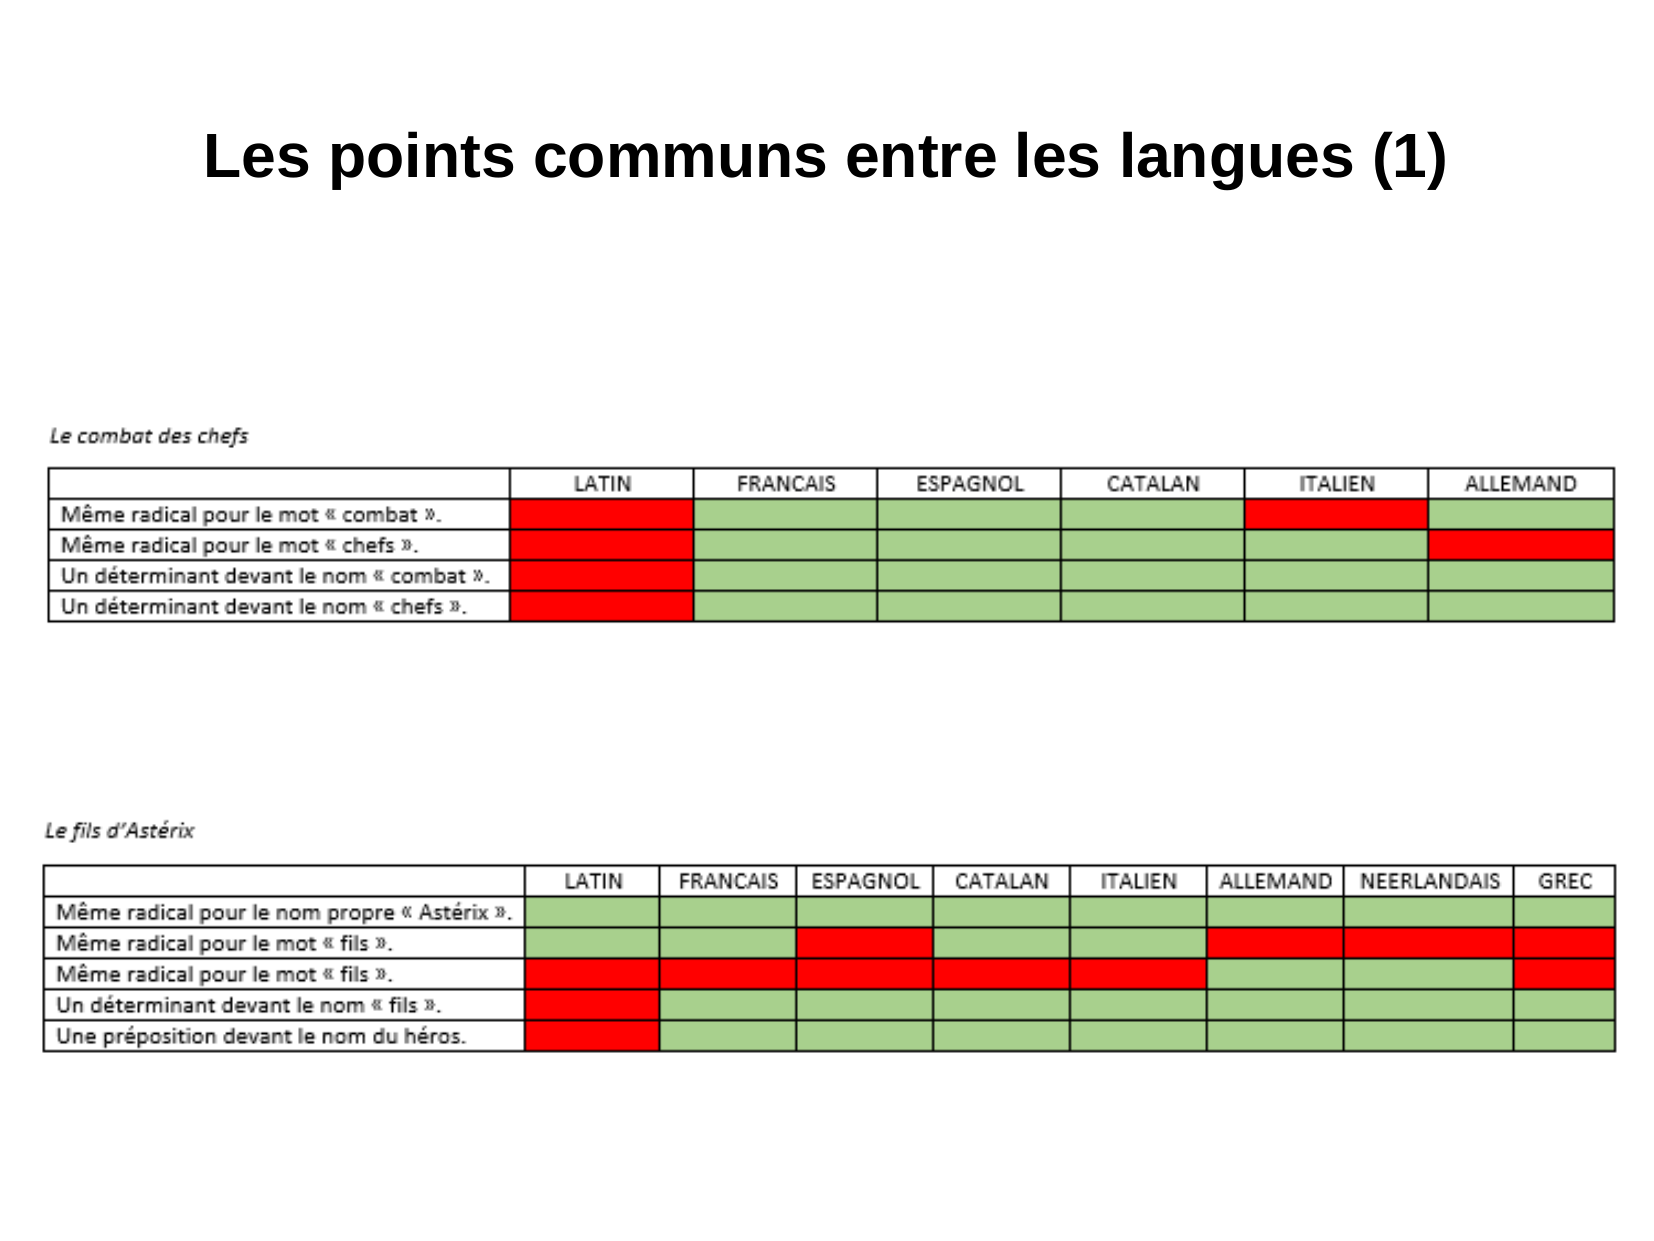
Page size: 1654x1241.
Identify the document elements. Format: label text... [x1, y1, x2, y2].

picture [30, 812, 1630, 1075]
title Les points communs entre les langues (1) [82, 49, 1571, 257]
picture [35, 413, 1631, 645]
